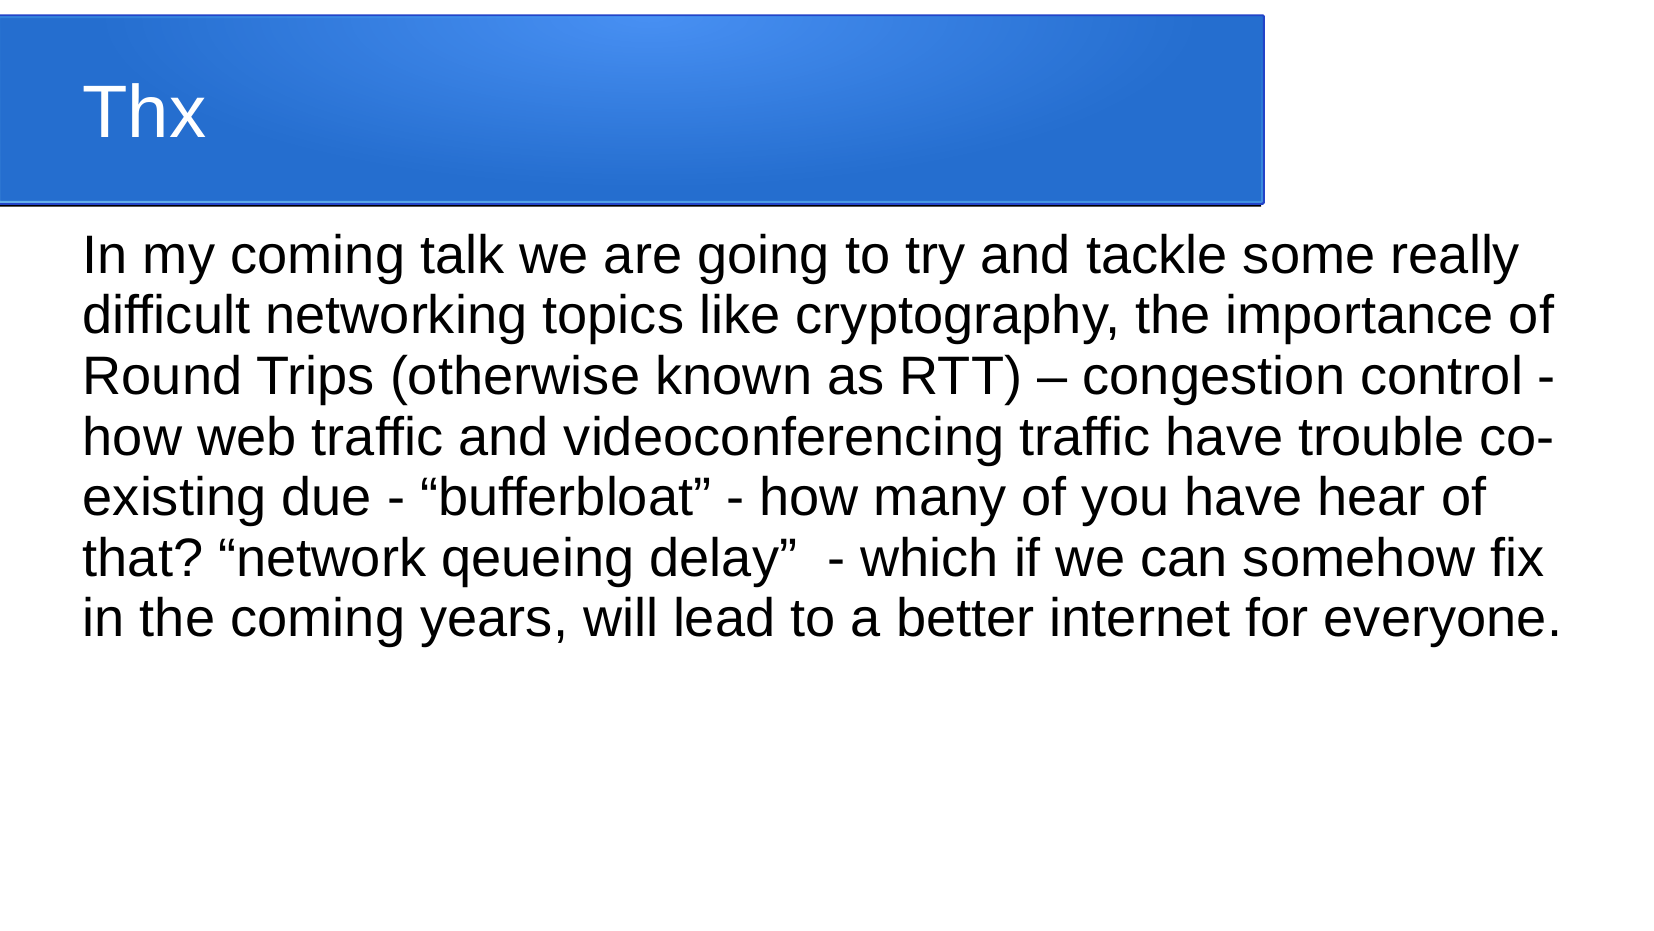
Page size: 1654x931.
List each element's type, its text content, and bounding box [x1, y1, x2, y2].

title Thx [82, 35, 1235, 189]
list In my coming talk we are going to try and tackle some really difficult networking topics like cryptography, the importance of Round Trips (otherwise known as RTT) – congestion control - how web traffic and videoconferencing traffic have trouble co-existing due - “bufferbloat” - how many of you have hear of that? “network qeueing delay” - which if we can somehow fix in the coming years, will lead to a better internet for everyone. [82, 224, 1571, 764]
